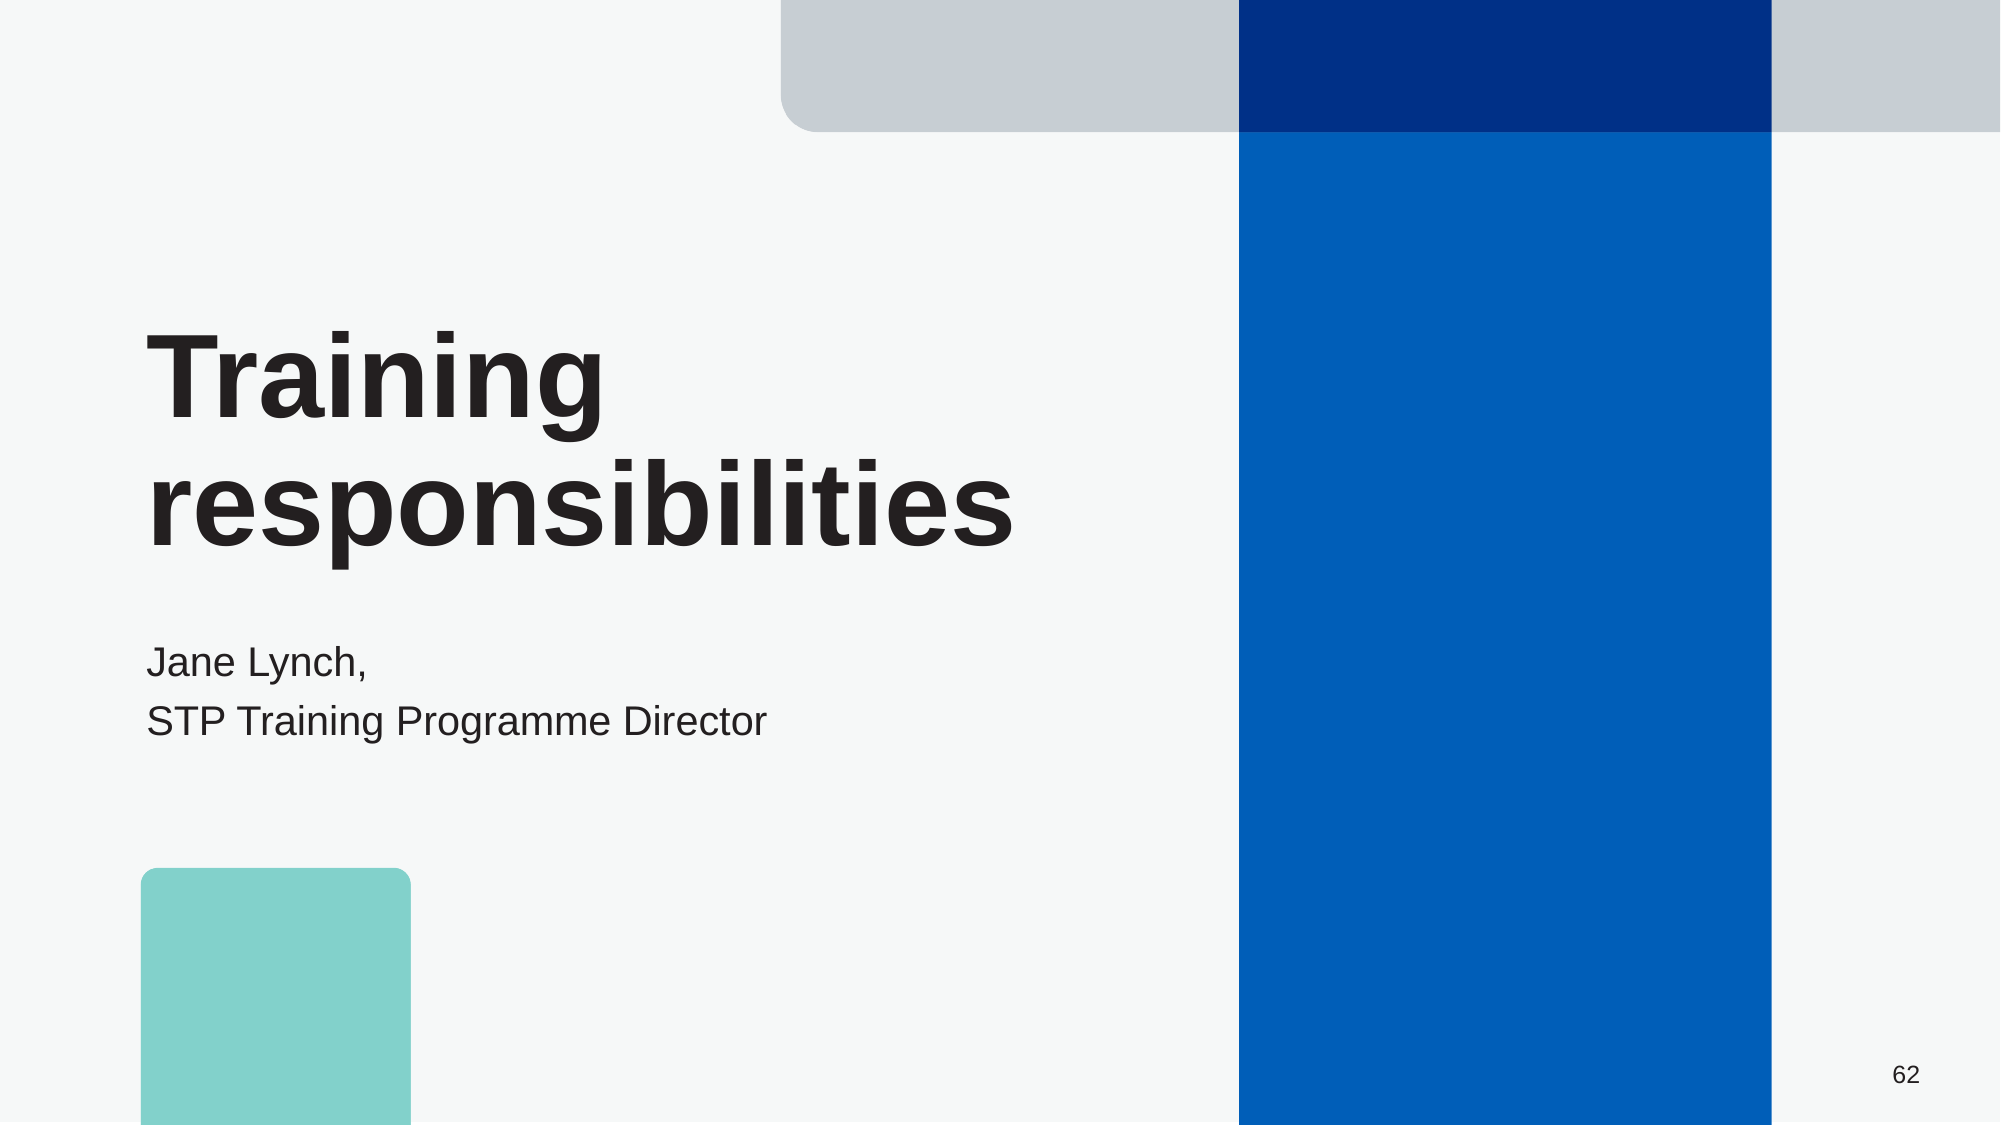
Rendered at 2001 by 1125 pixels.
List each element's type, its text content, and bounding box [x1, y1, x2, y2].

list Training responsibilities [146, 314, 1079, 572]
list Jane Lynch, STP Training Programme Director [146, 642, 1079, 790]
